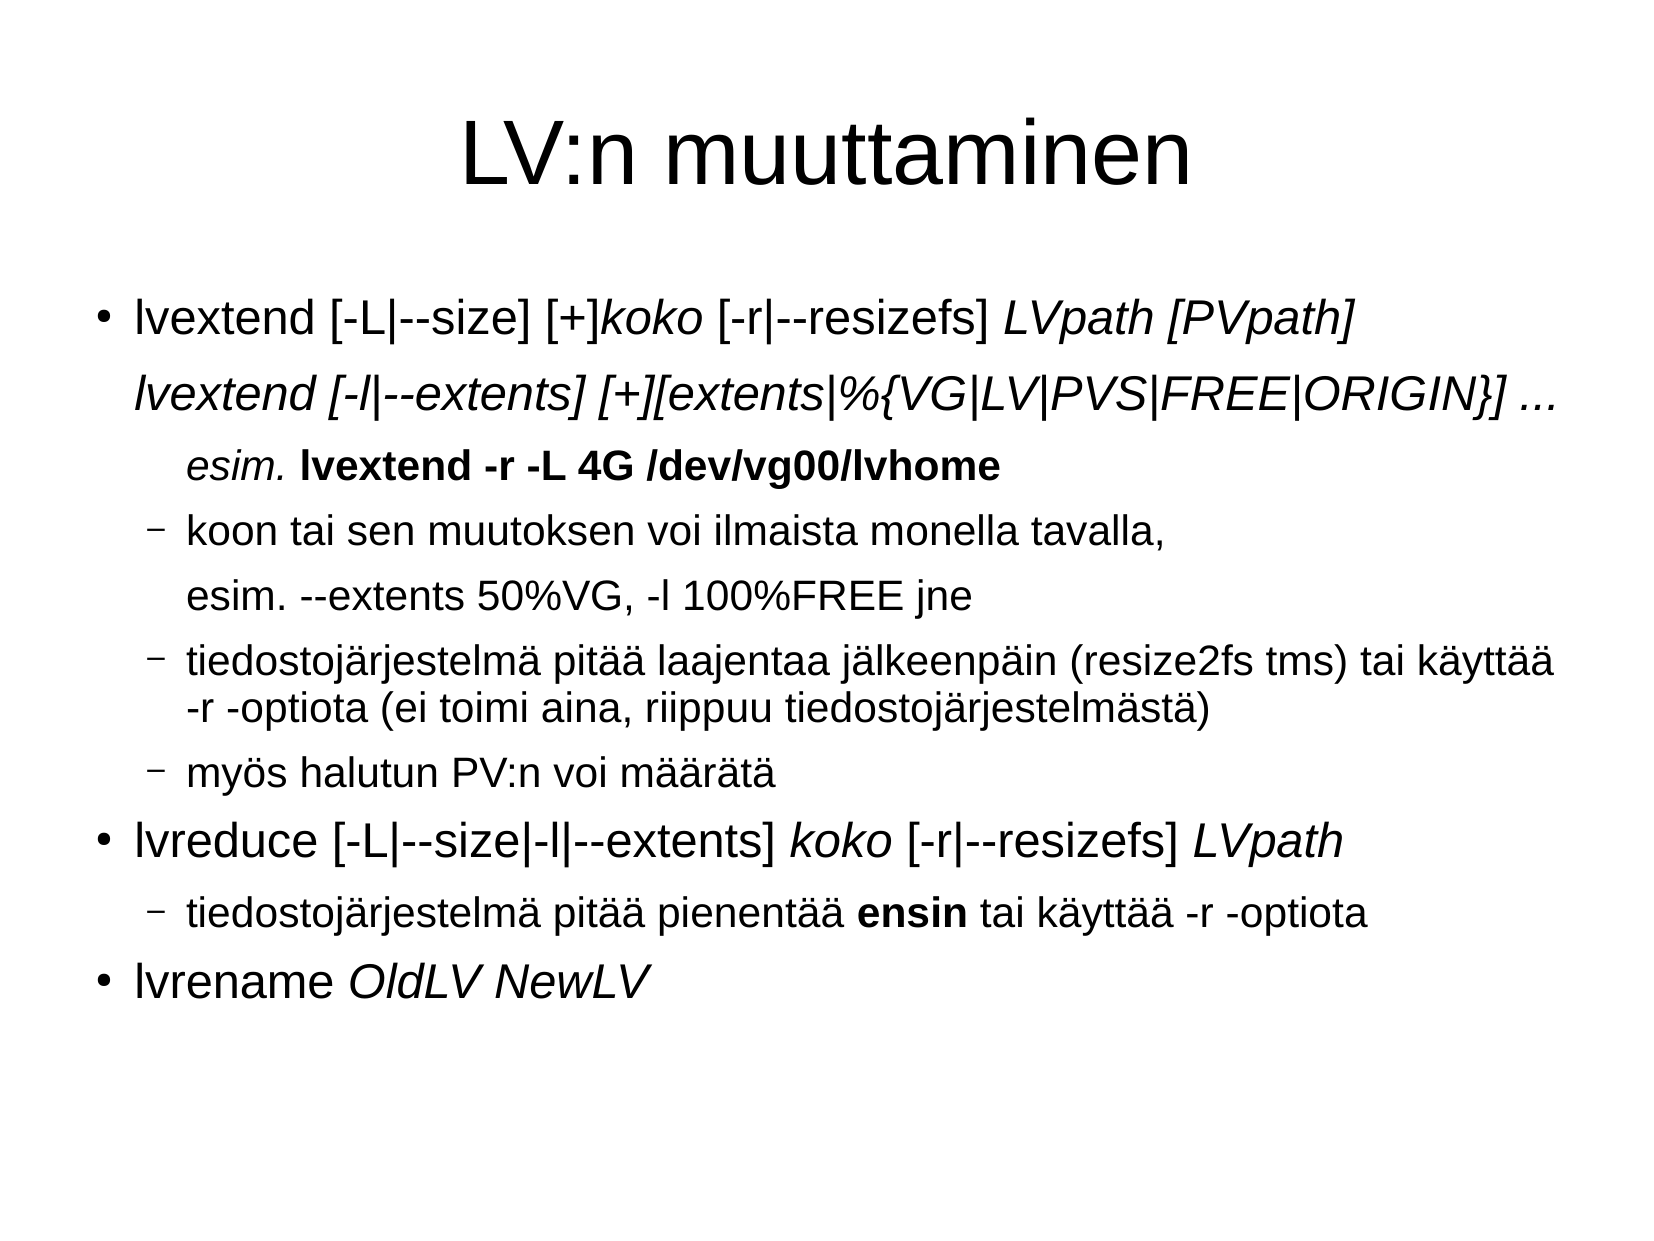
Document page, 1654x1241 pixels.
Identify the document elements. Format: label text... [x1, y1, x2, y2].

list lvextend [-L|--size] [+]koko [-r|--resizefs] LVpath [PVpath] lvextend [-l|--extents] [+][extents|%{VG|LV|PVS|FREE|ORIGIN}] ... esim. lvextend -r -L 4G /dev/vg00/lvhome koon tai sen muutoksen voi ilmaista monella tavalla, esim. --extents 50%VG, -l 100%FREE jne tiedostojärjestelmä pitää laajentaa jälkeenpäin (resize2fs tms) tai käyttää -r -optiota (ei toimi aina, riippuu tiedostojärjestelmästä) myös halutun PV:n voi määrätä lvreduce [-L|--size|-l|--extents] koko [-r|--resizefs] LVpath tiedostojärjestelmä pitää pienentää ensin tai käyttää -r -optiota lvrename OldLV NewLV [82, 290, 1571, 1010]
title LV:n muuttaminen [82, 49, 1571, 257]
